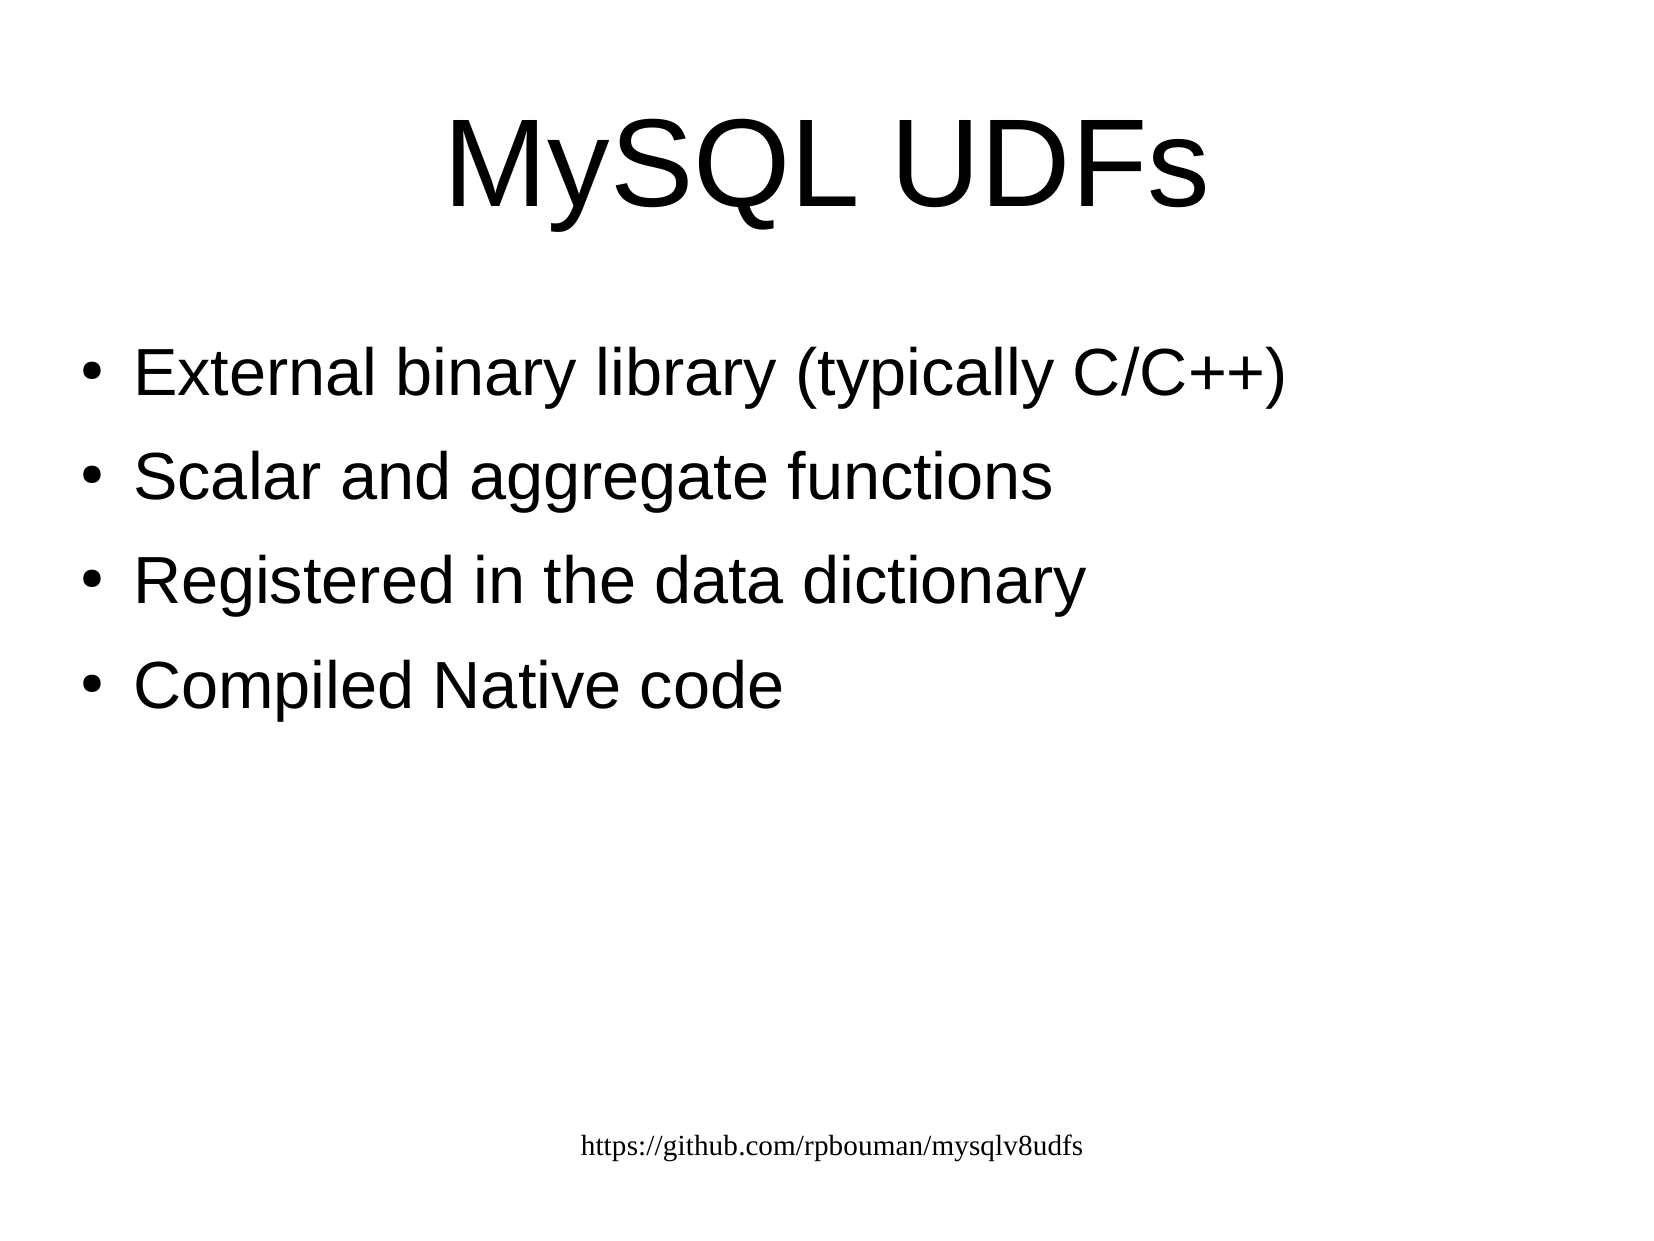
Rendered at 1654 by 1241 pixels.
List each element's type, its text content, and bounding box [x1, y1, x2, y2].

list External binary library (typically C/C++) Scalar and aggregate functions Registered in the data dictionary Compiled Native code [62, 334, 1585, 1219]
title MySQL UDFs [82, 60, 1571, 268]
